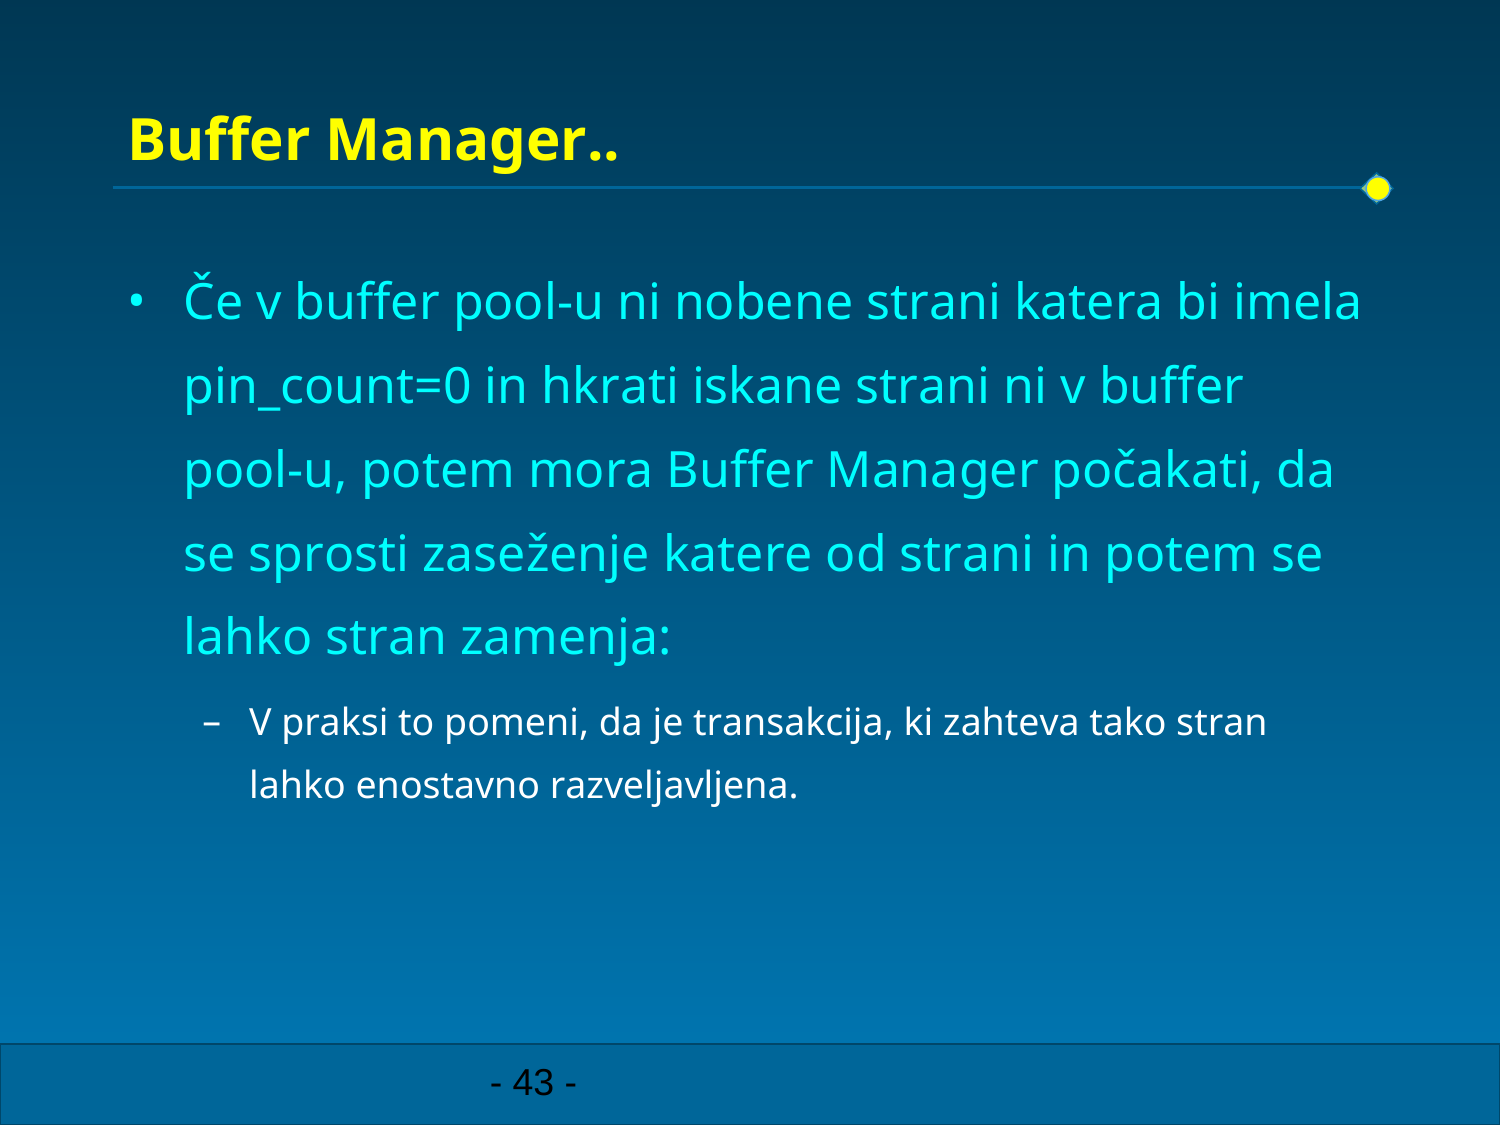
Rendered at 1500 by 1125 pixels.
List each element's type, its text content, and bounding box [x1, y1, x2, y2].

list Če v buffer pool-u ni nobene strani katera bi imela pin_count=0 in hkrati iskane strani ni v buffer pool-u, potem mora Buffer Manager počakati, da se sprosti zaseženje katere od strani in potem se lahko stran zamenja: V praksi to pomeni, da je transakcija, ki zahteva tako stran lahko enostavno razveljavljena. [112, 237, 1388, 963]
title Buffer Manager.. [112, 94, 1388, 181]
